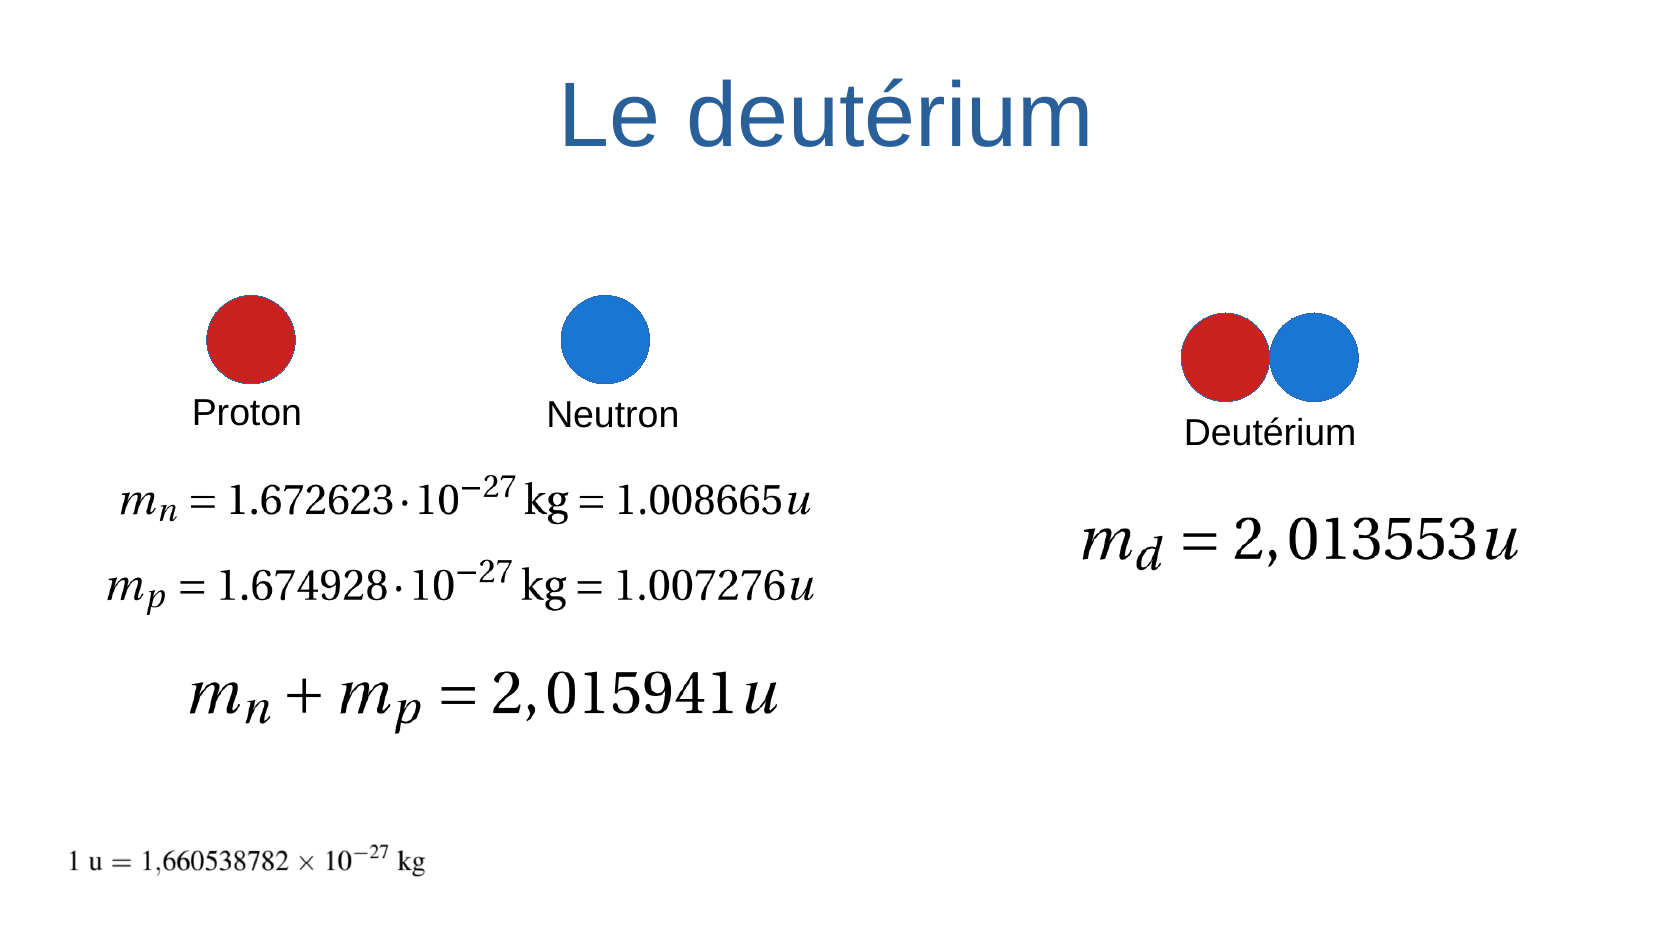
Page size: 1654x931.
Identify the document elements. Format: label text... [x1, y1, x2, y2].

title Le deutérium [82, 37, 1571, 193]
picture [59, 832, 443, 886]
picture [88, 554, 826, 621]
text_box [206, 295, 296, 383]
picture [167, 649, 798, 743]
text_box Proton [177, 383, 355, 443]
text_box [561, 295, 650, 384]
text_box [1181, 312, 1359, 402]
text_box Neutron [531, 386, 739, 443]
picture [1062, 490, 1549, 588]
text_box Deutérium [1169, 403, 1406, 461]
picture [88, 464, 827, 532]
